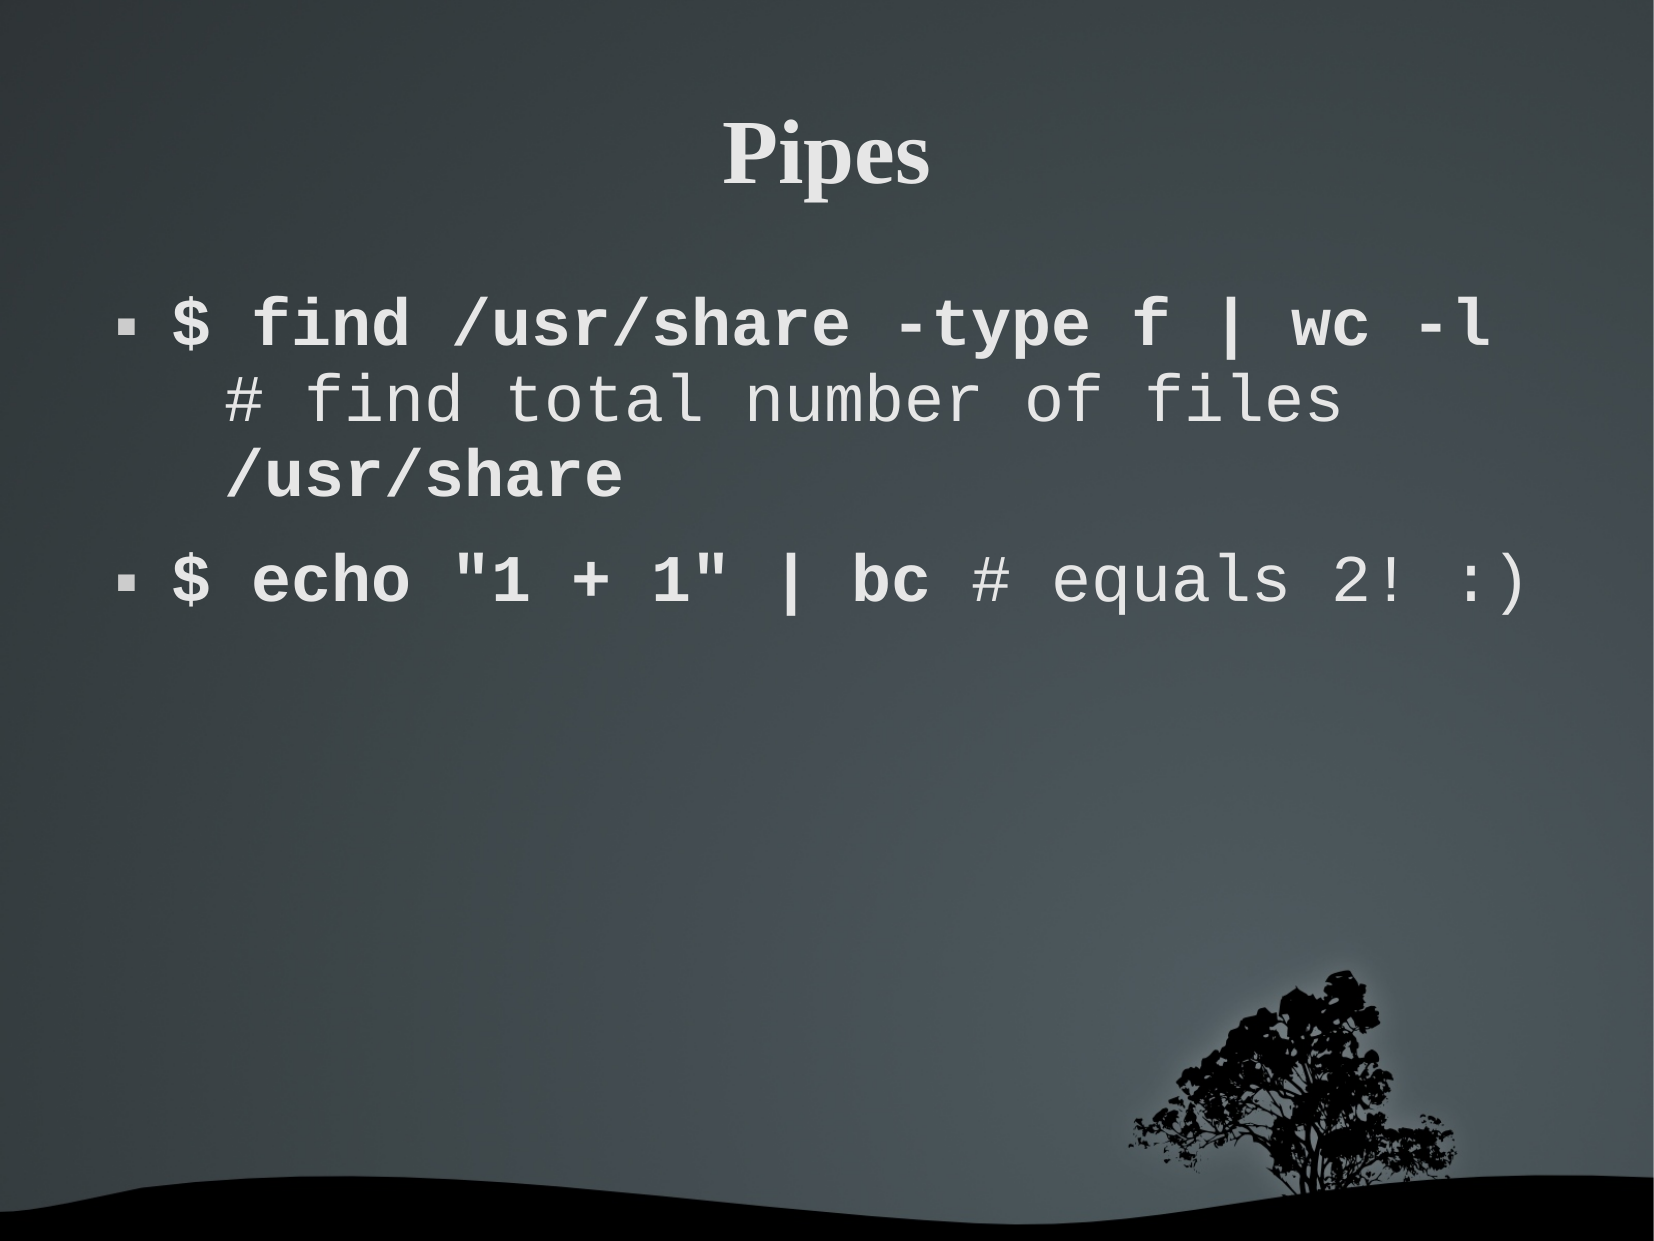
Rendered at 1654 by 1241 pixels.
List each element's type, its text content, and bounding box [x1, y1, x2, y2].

title Pipes [82, 49, 1571, 257]
picture [0, 0, 1654, 1241]
list $ find /usr/share -type f | wc -l # find total number of files /usr/share $ echo "1 + 1" | bc # equals 2! :) [82, 290, 1571, 1109]
